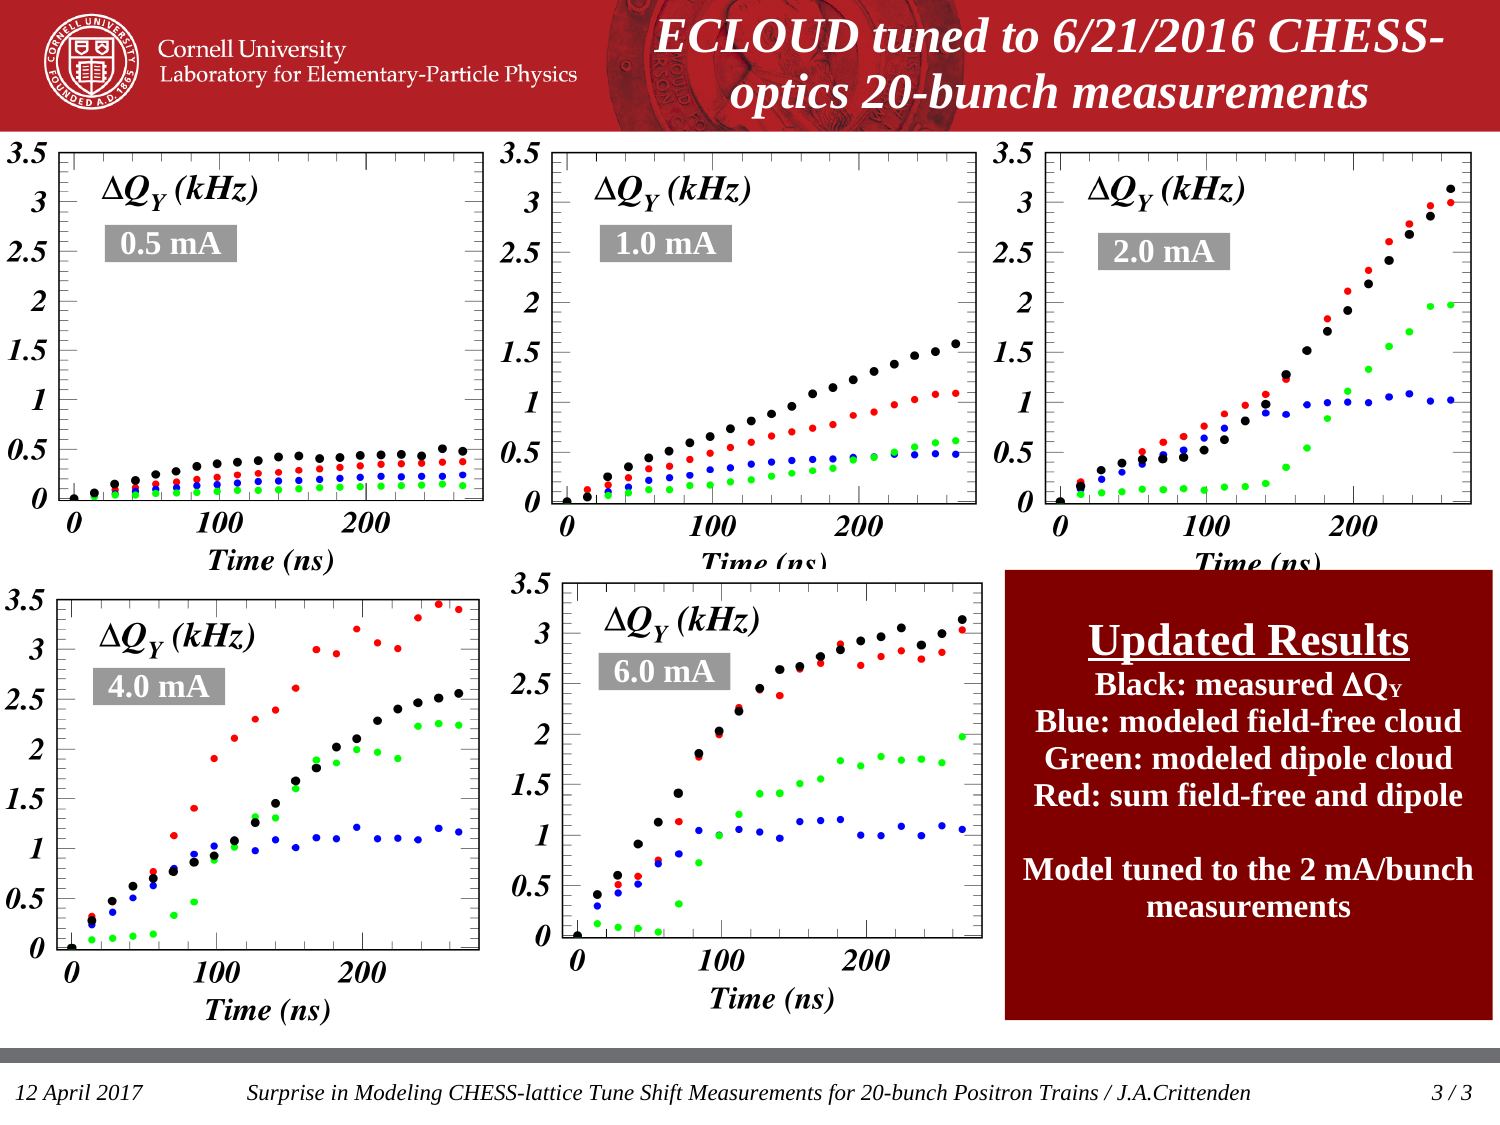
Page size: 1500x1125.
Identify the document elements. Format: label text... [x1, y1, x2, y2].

text_box 4.0 mA [93, 667, 226, 706]
text_box 0.5 mA [104, 224, 237, 263]
text_box 2.0 mA [1098, 232, 1231, 271]
picture [0, 135, 488, 1035]
picture [495, 135, 1478, 1020]
picture [0, 0, 1500, 132]
text_box Updated Results Black: measured DQY Blue: modeled field-free cloud Green: modeled dipole cloud Red: sum field-free and dipole Model tuned to the 2 mA/bunch measurements [1004, 569, 1493, 1021]
title ECLOUD tuned to 6/21/2016 CHESS-optics 20-bunch measurements [600, 7, 1500, 121]
text_box 6.0 mA [598, 652, 731, 691]
text_box 1.0 mA [599, 224, 732, 263]
